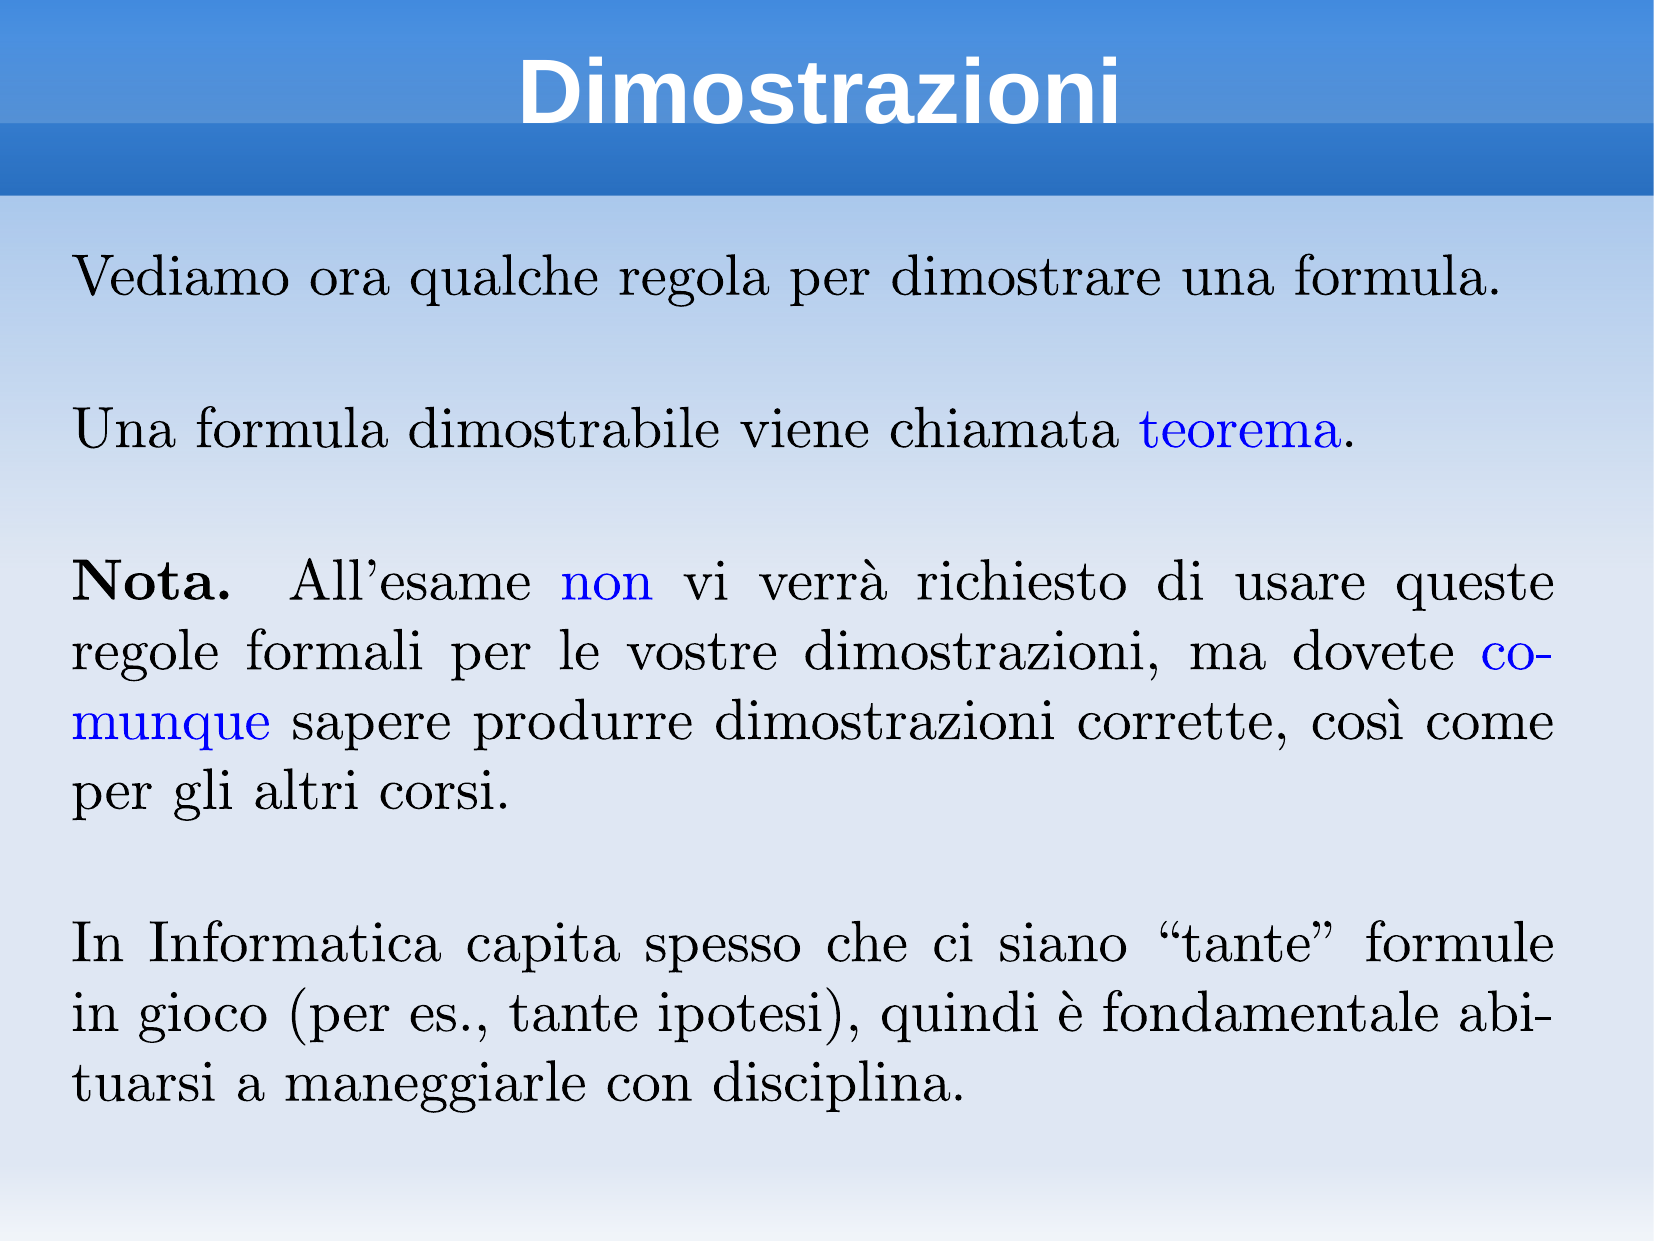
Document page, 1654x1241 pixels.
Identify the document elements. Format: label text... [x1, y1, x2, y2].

picture [0, 0, 1654, 1241]
text_box [70, 253, 1555, 1113]
title Dimostrazioni [76, 0, 1565, 196]
